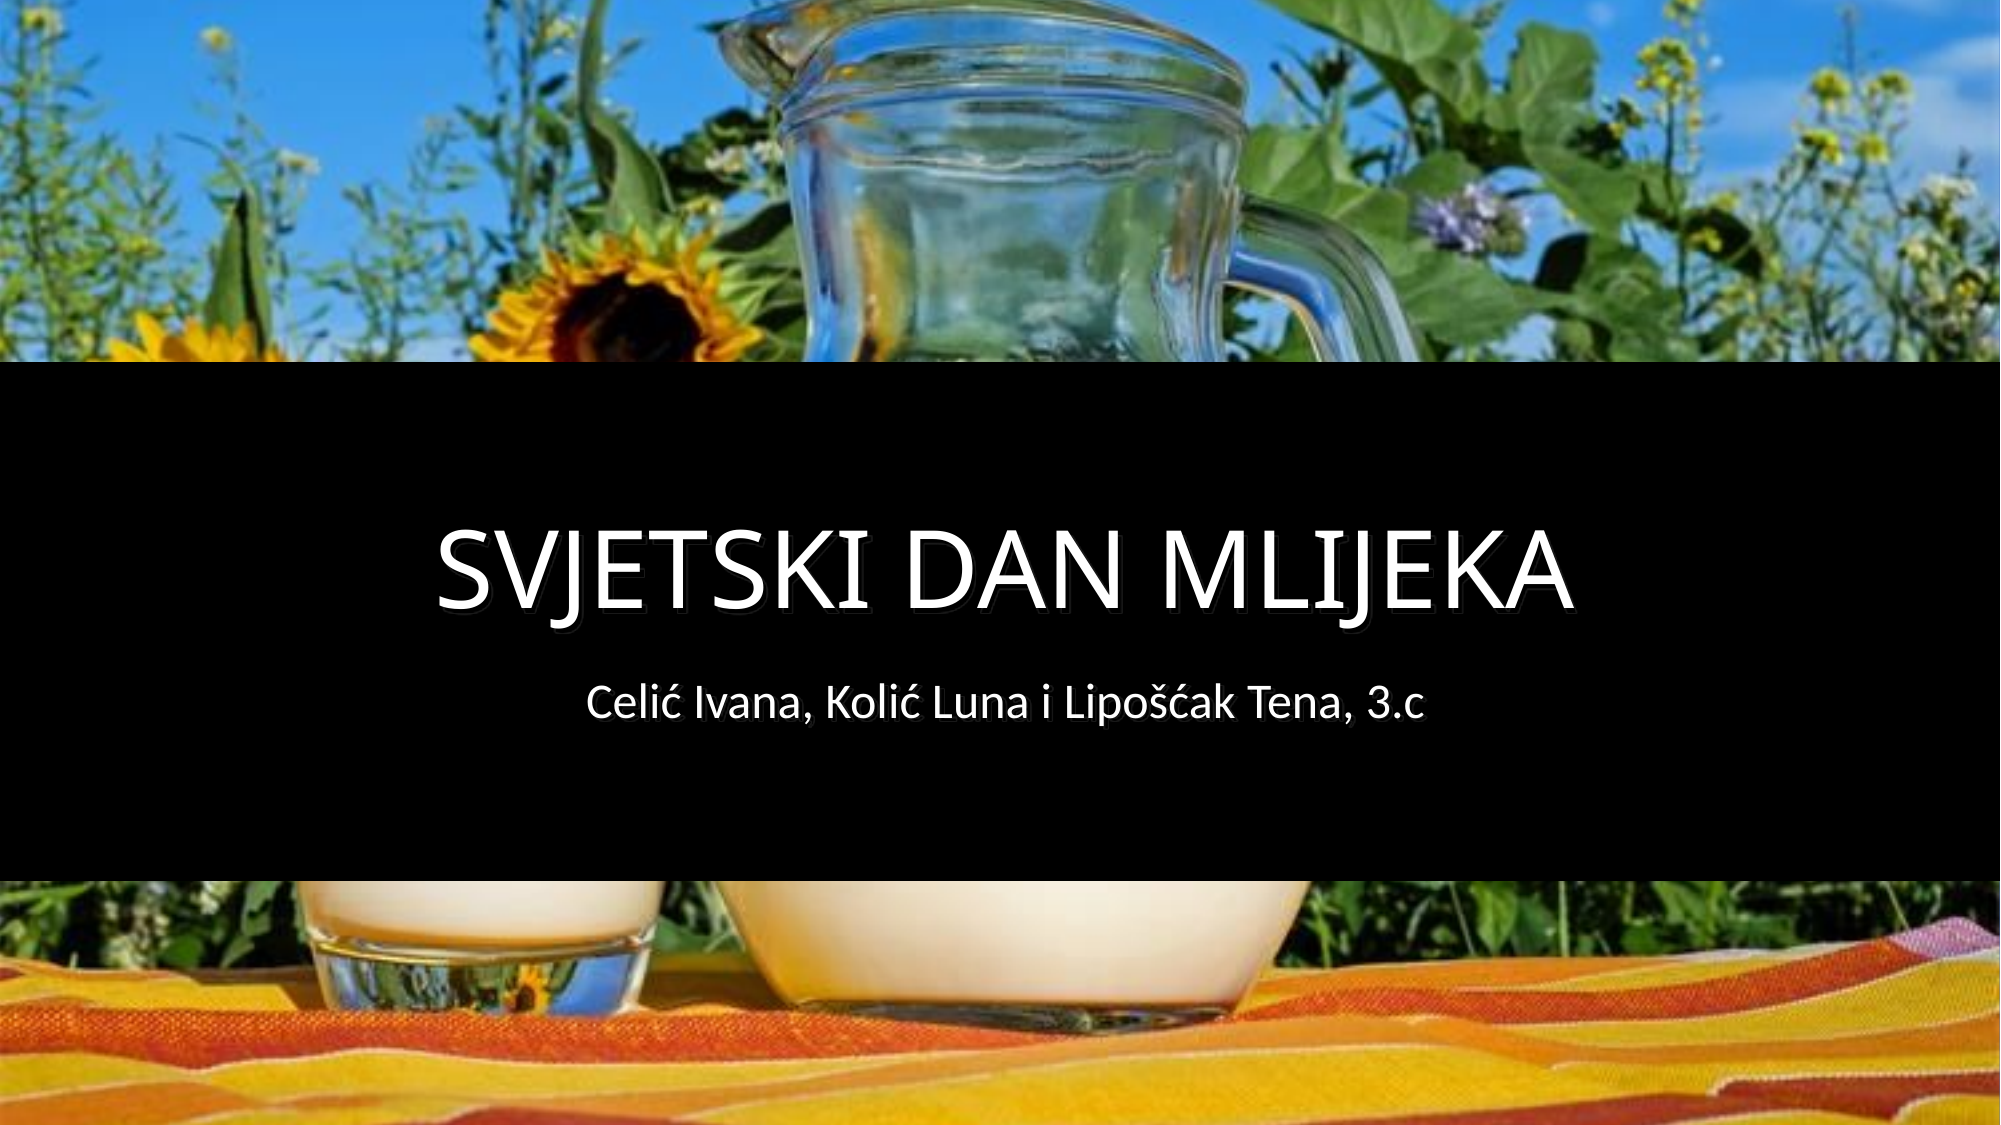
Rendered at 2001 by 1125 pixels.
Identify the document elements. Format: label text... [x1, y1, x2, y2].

picture [0, 881, 2000, 1125]
title SVJETSKI DAN MLIJEKA [180, 53, 1831, 640]
text_box [0, 362, 2000, 881]
subtitle Celić Ivana, Kolić Luna i Lipošćak Tena, 3.c [180, 667, 1831, 879]
picture [0, 0, 2000, 362]
